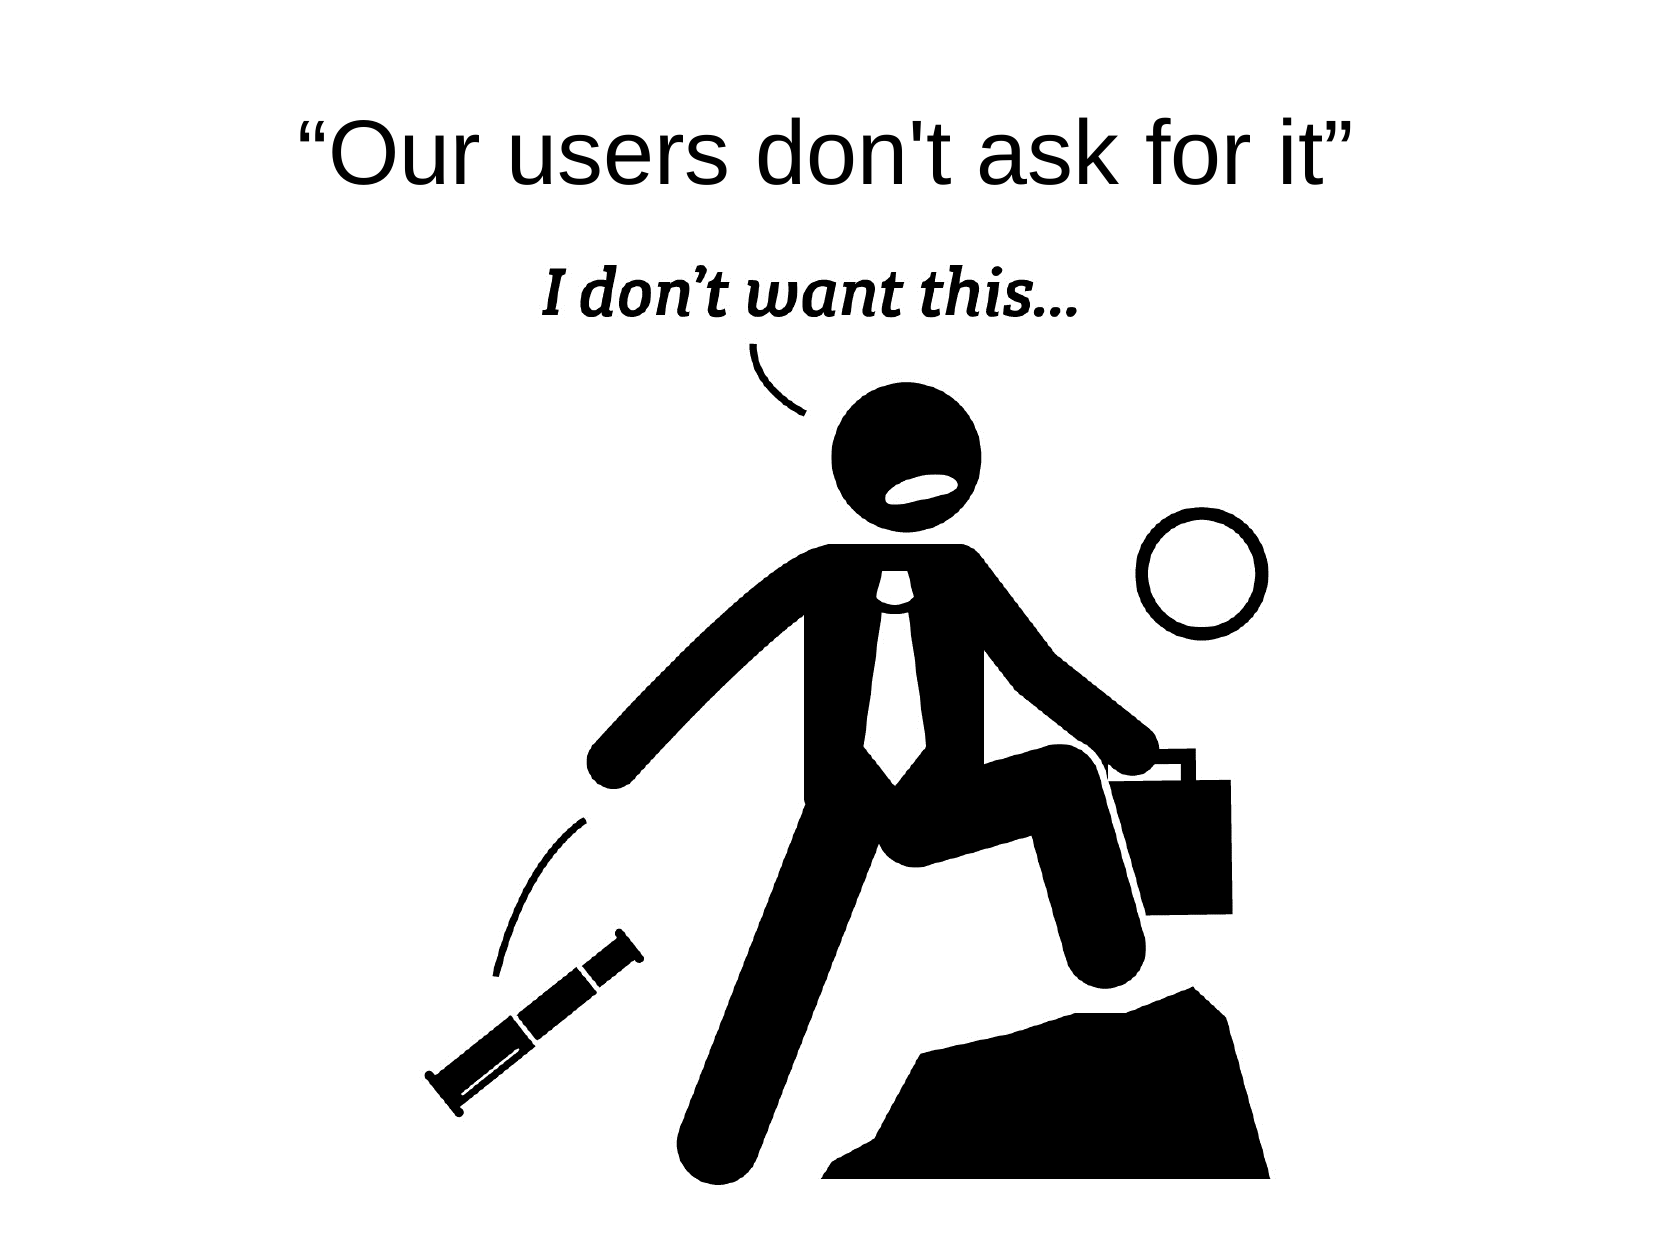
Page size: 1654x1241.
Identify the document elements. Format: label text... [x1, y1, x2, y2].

picture [366, 209, 1347, 1217]
title “Our users don't ask for it” [82, 49, 1571, 257]
